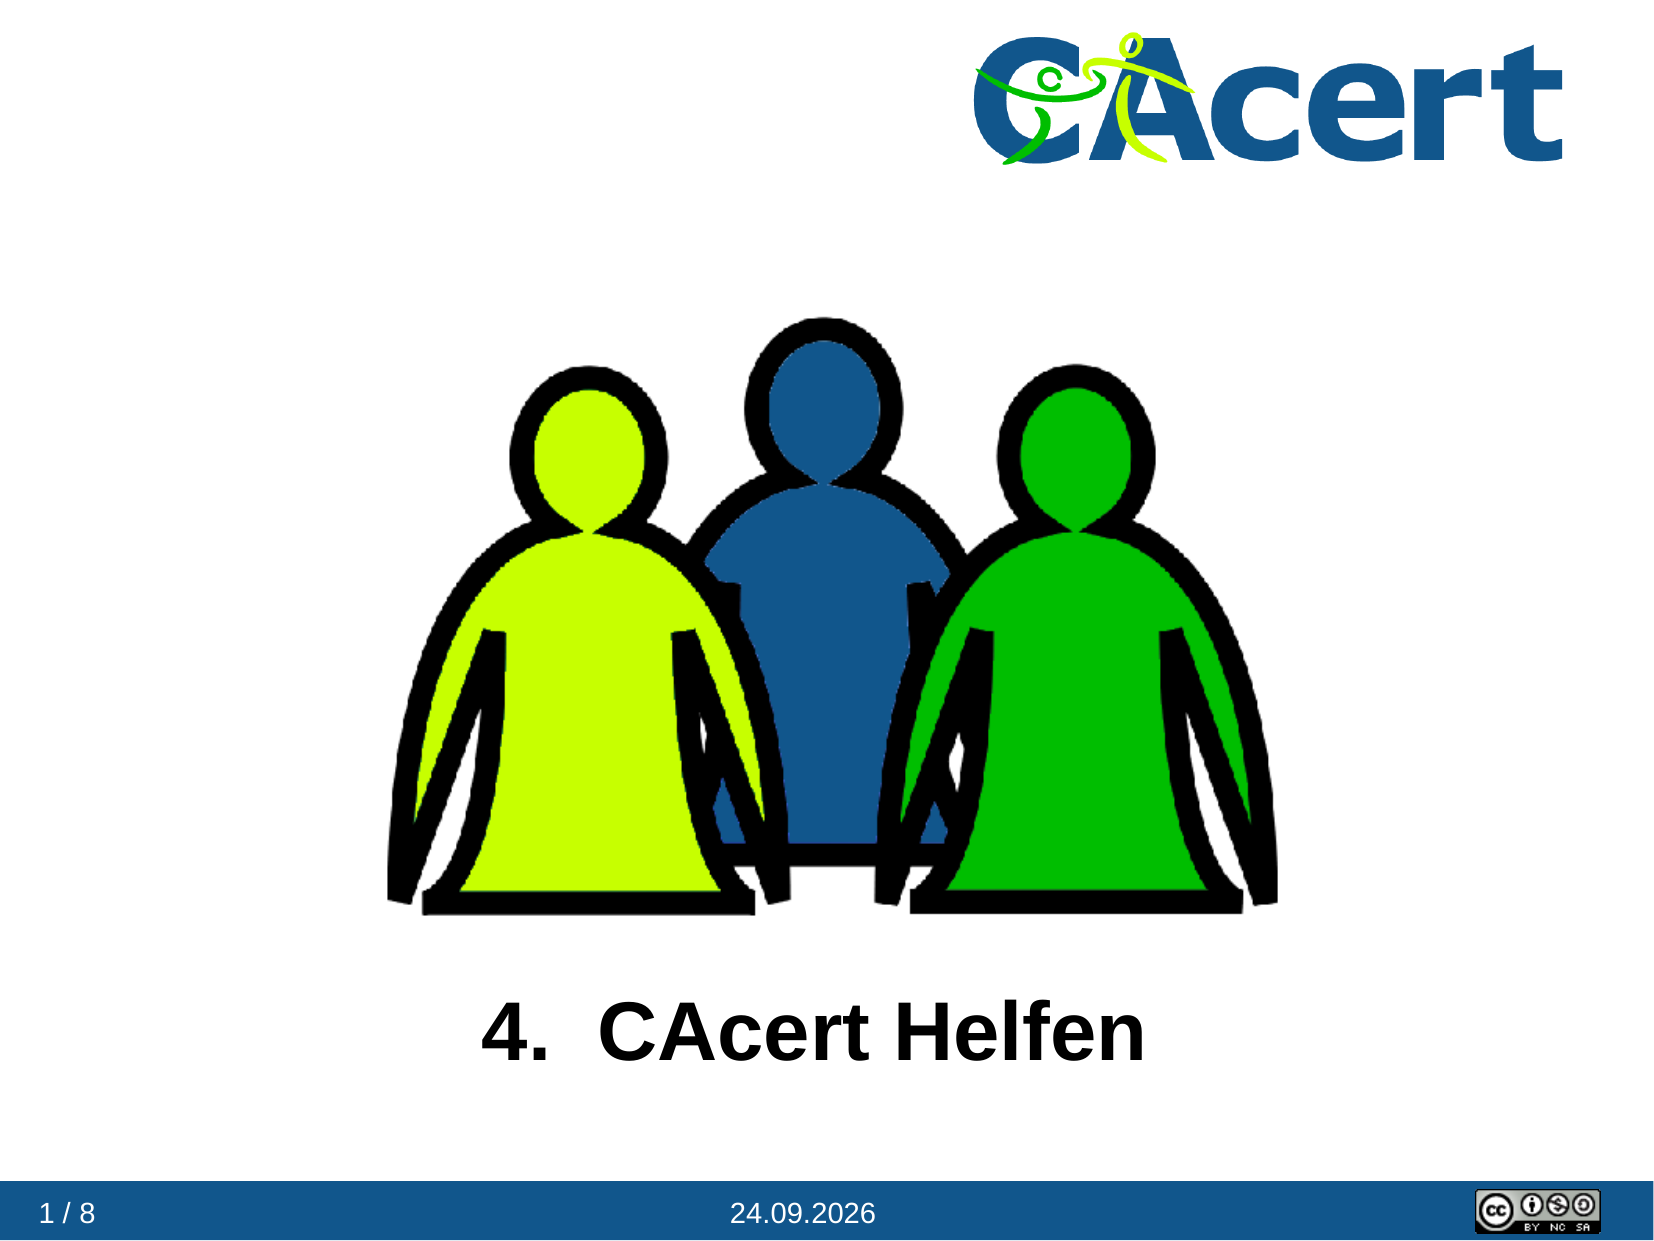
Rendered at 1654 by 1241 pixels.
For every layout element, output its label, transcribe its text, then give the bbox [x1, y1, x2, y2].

picture [972, 30, 1564, 166]
picture [358, 261, 1303, 984]
picture [1475, 1189, 1601, 1234]
title 4. CAcert Helfen [70, 941, 1560, 1123]
